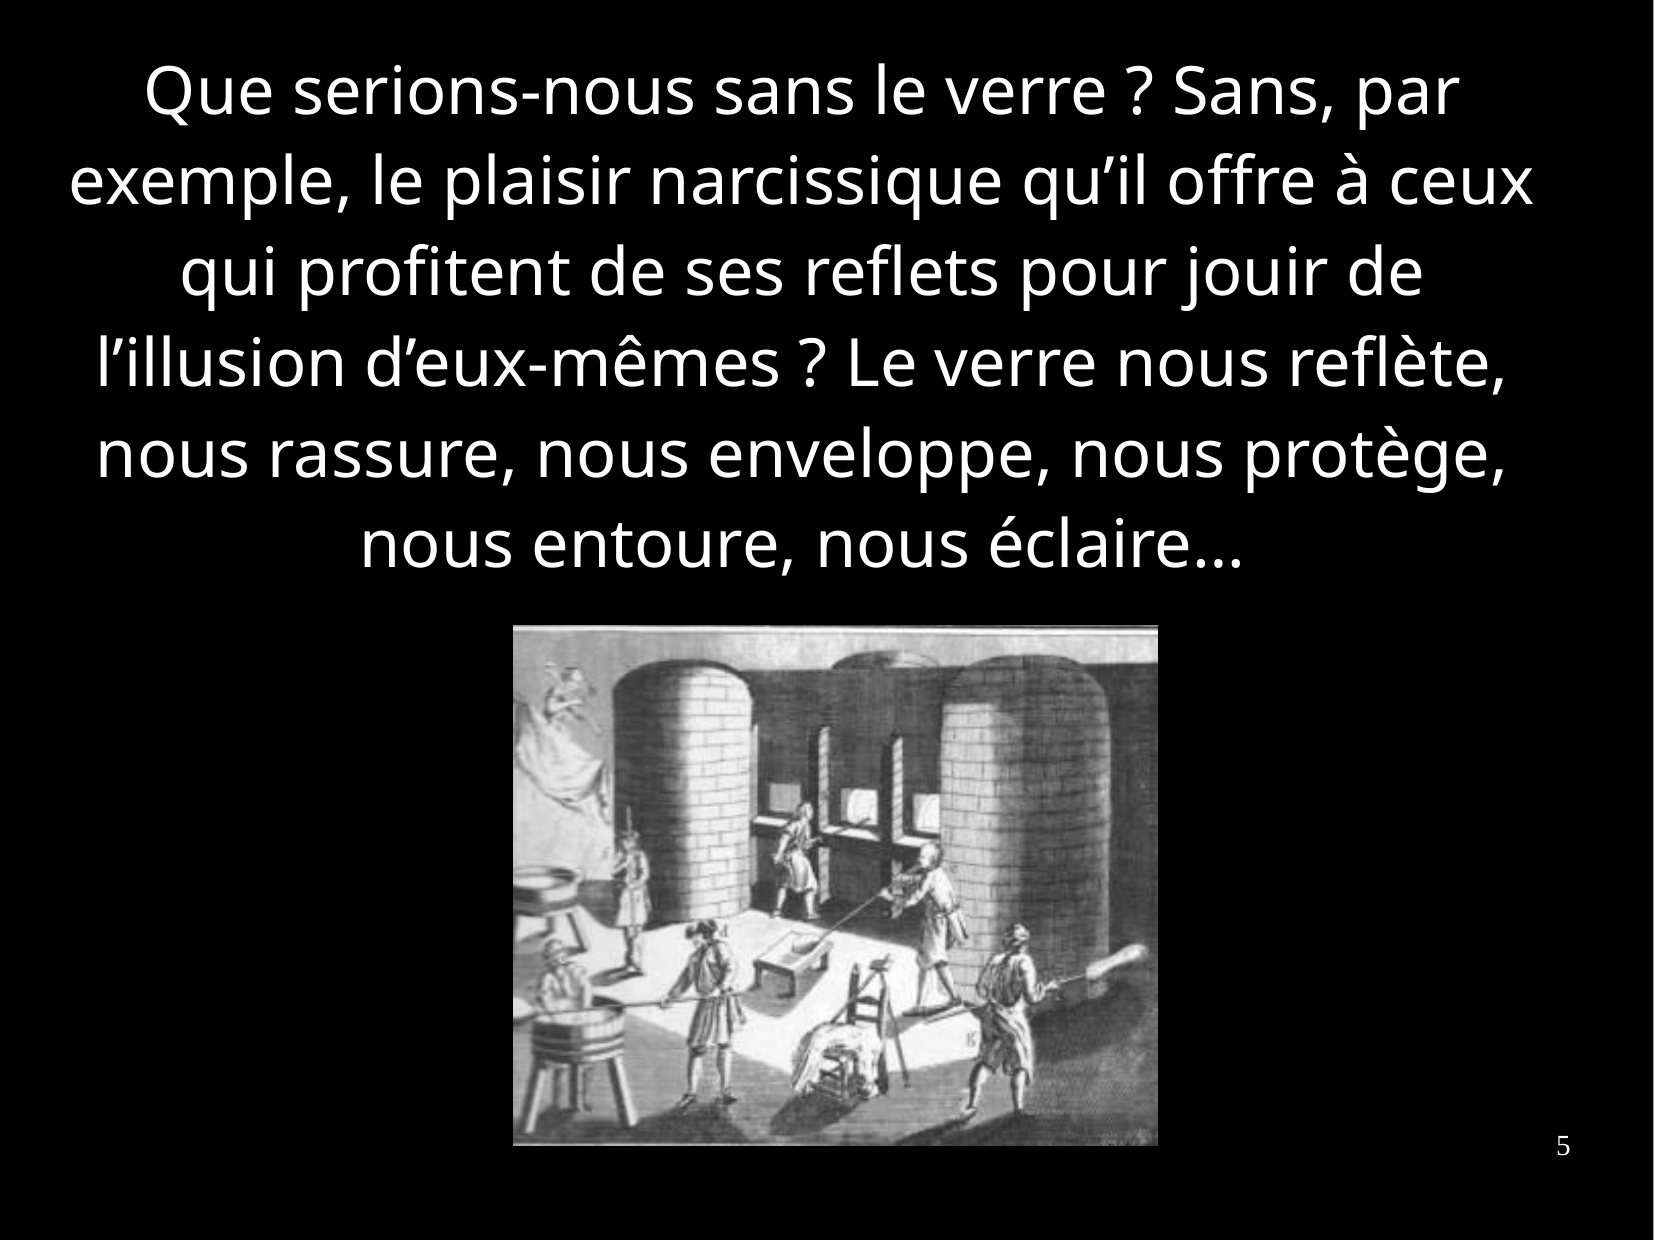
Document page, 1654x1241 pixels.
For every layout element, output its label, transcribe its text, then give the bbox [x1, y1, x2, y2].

title Que serions-nous sans le verre ? Sans, par exemple, le plaisir narcissique qu’il offre à ceux qui profitent de ses reflets pour jouir de l’illusion d’eux-mêmes ? Le verre nous reflète, nous rassure, nous enveloppe, nous protège, nous entoure, nous éclaire… [59, 81, 1548, 549]
picture [513, 625, 1158, 1146]
